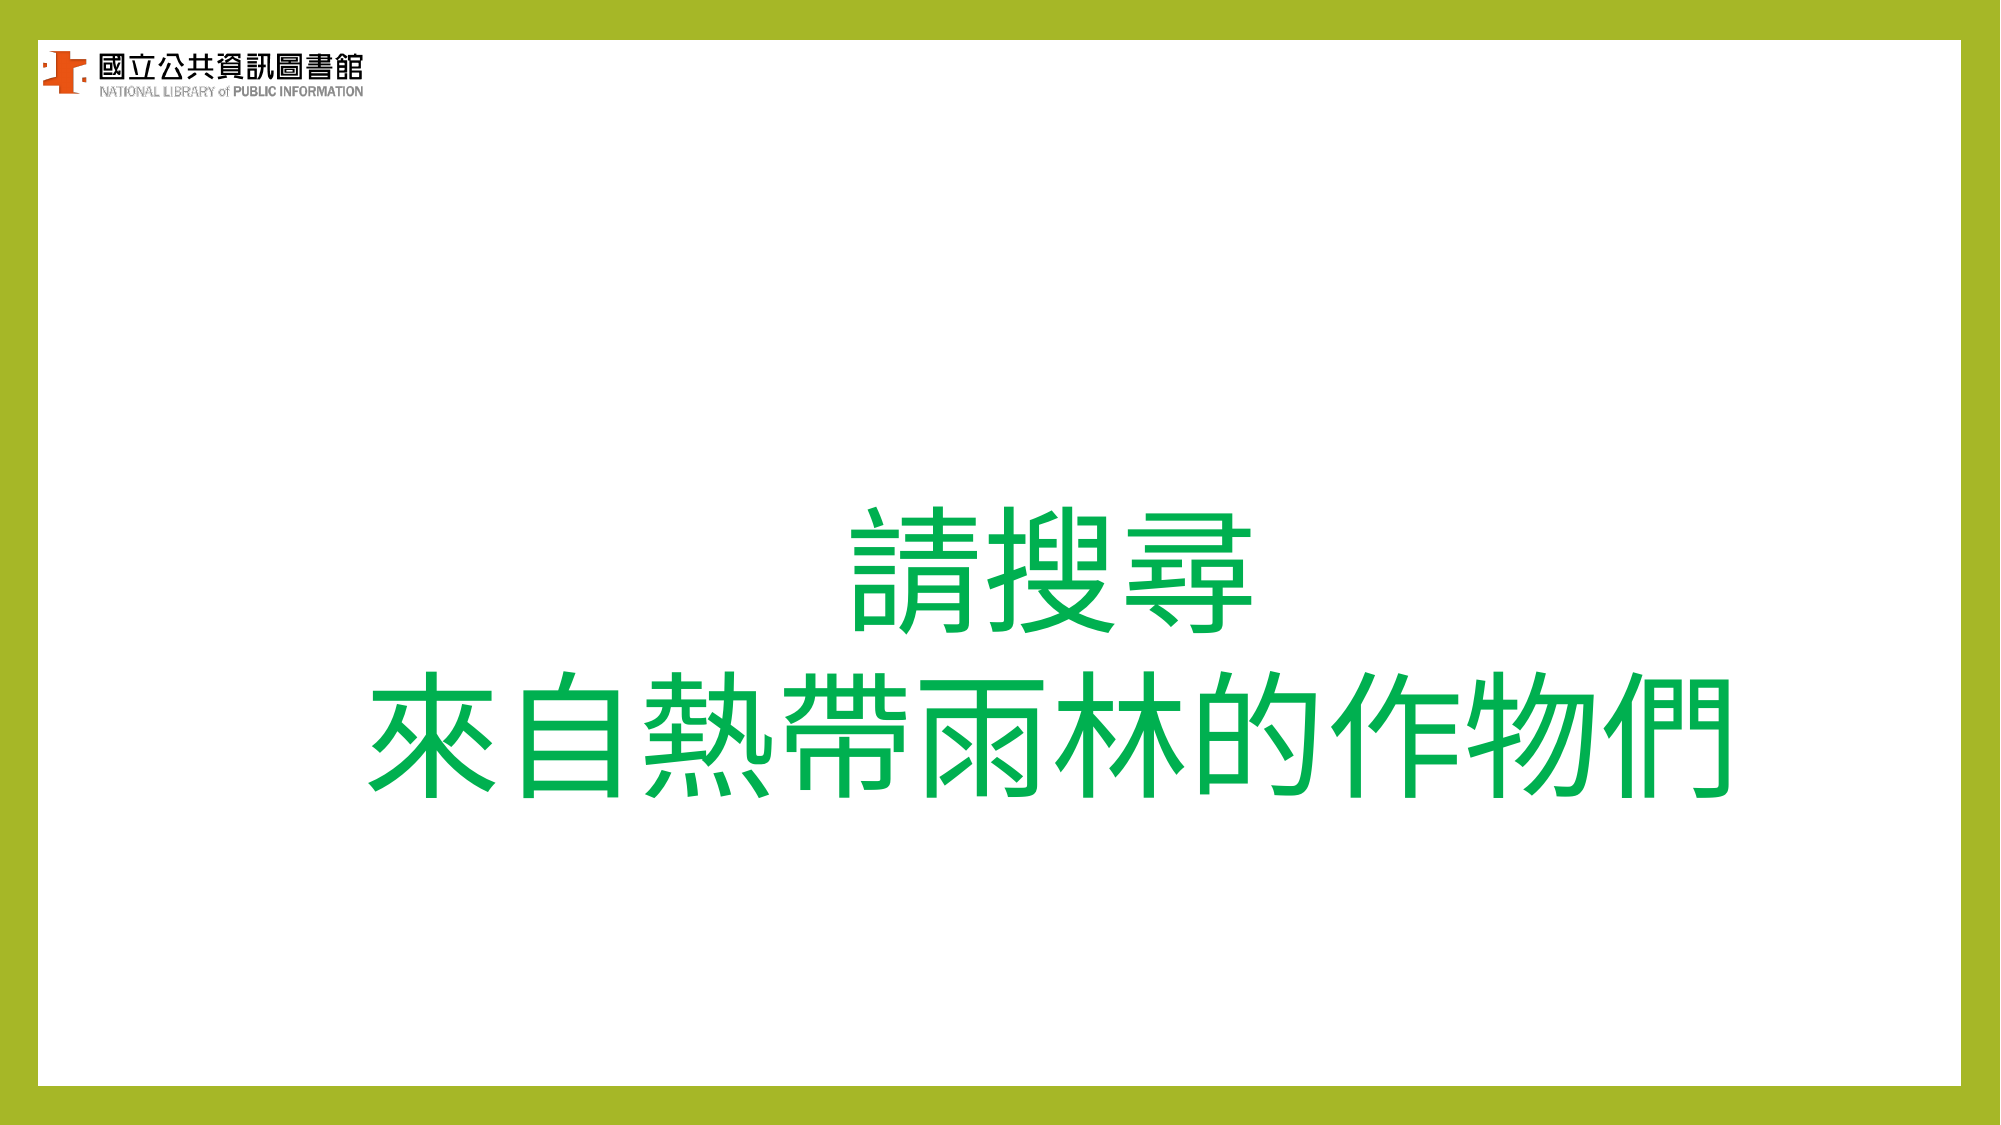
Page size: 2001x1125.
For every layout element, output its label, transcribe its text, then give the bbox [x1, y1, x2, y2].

text_box 請搜尋 來自熱帶雨林的作物們 [342, 477, 1761, 827]
